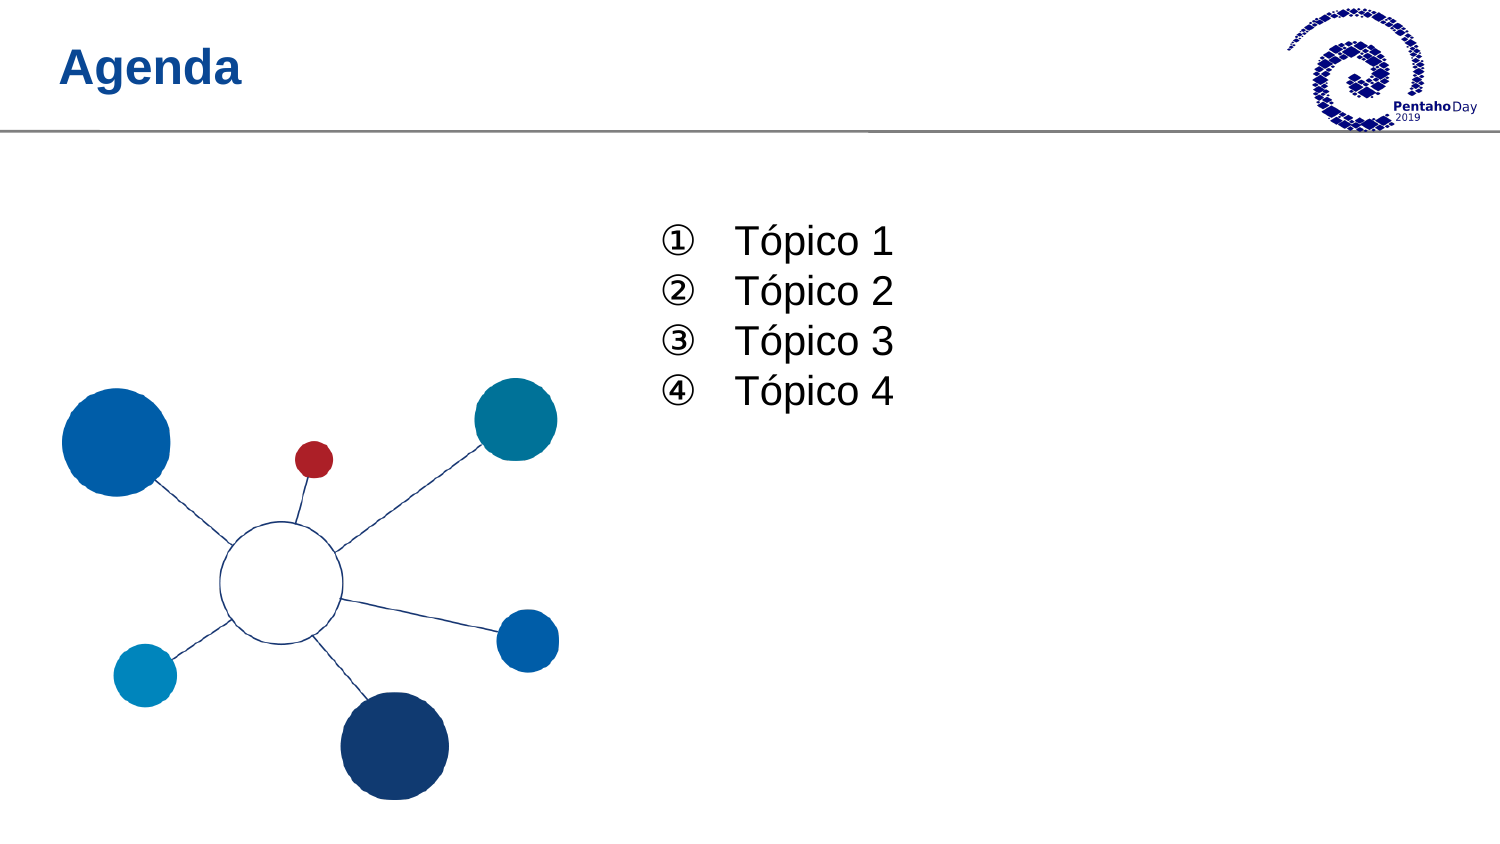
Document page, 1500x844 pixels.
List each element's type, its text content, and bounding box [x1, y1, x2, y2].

title Agenda [43, 8, 1127, 129]
text_box Tópico 1 Tópico 2 Tópico 3 Tópico 4 [644, 206, 1376, 472]
picture [62, 378, 644, 800]
picture [1287, 8, 1477, 132]
